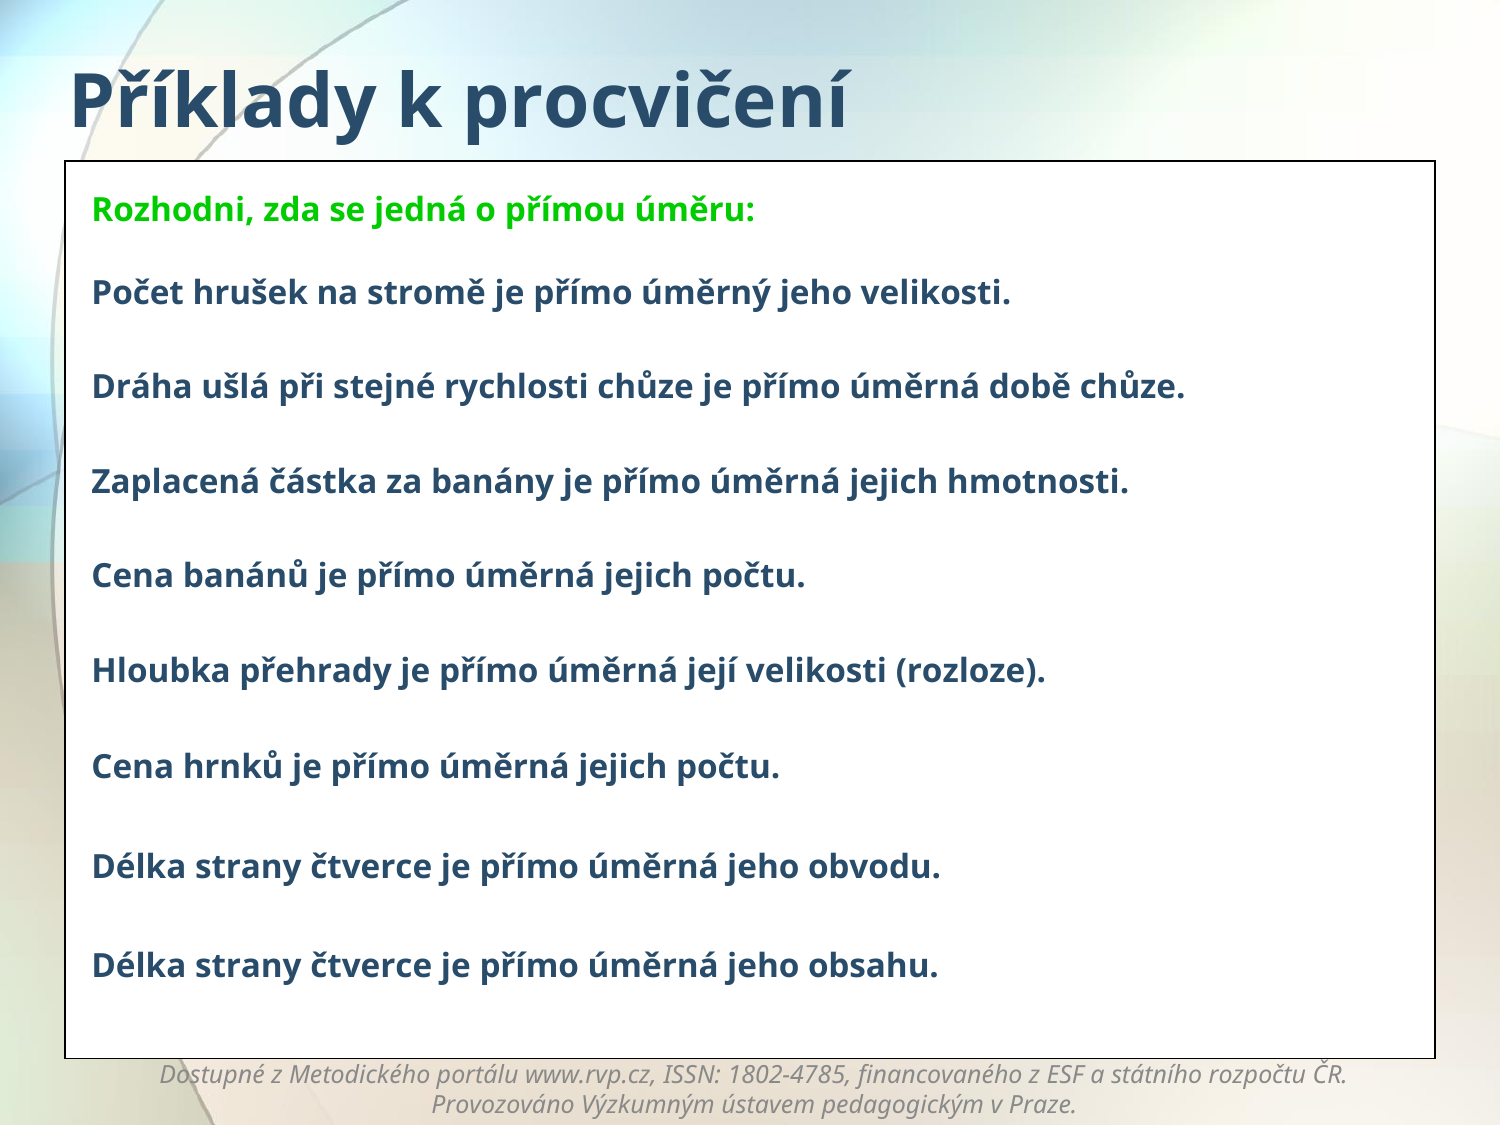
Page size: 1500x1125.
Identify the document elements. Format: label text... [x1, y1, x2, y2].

text_box Rozhodni, zda se jedná o přímou úměru: [76, 160, 1400, 243]
text_box Dráha ušlá při stejné rychlosti chůze je přímo úměrná době chůze. [76, 337, 1400, 432]
text_box Cena banánů je přímo úměrná jejich počtu. [76, 527, 1400, 621]
text_box Délka strany čtverce je přímo úměrná jeho obvodu. [76, 817, 1400, 913]
text_box [64, 160, 1436, 1059]
text_box Délka strany čtverce je přímo úměrná jeho obsahu. [76, 916, 1400, 1012]
picture [0, 0, 1500, 1125]
text_box Počet hrušek na stromě je přímo úměrný jeho velikosti. [76, 243, 1400, 337]
text_box Cena hrnků je přímo úměrná jejich počtu. [76, 718, 1400, 813]
text_box Zaplacená částka za banány je přímo úměrná jejich hmotnosti. [76, 432, 1400, 527]
text_box Hloubka přehrady je přímo úměrná její velikosti (rozloze). [76, 621, 1400, 717]
title Příklady k procvičení [53, 31, 1379, 182]
